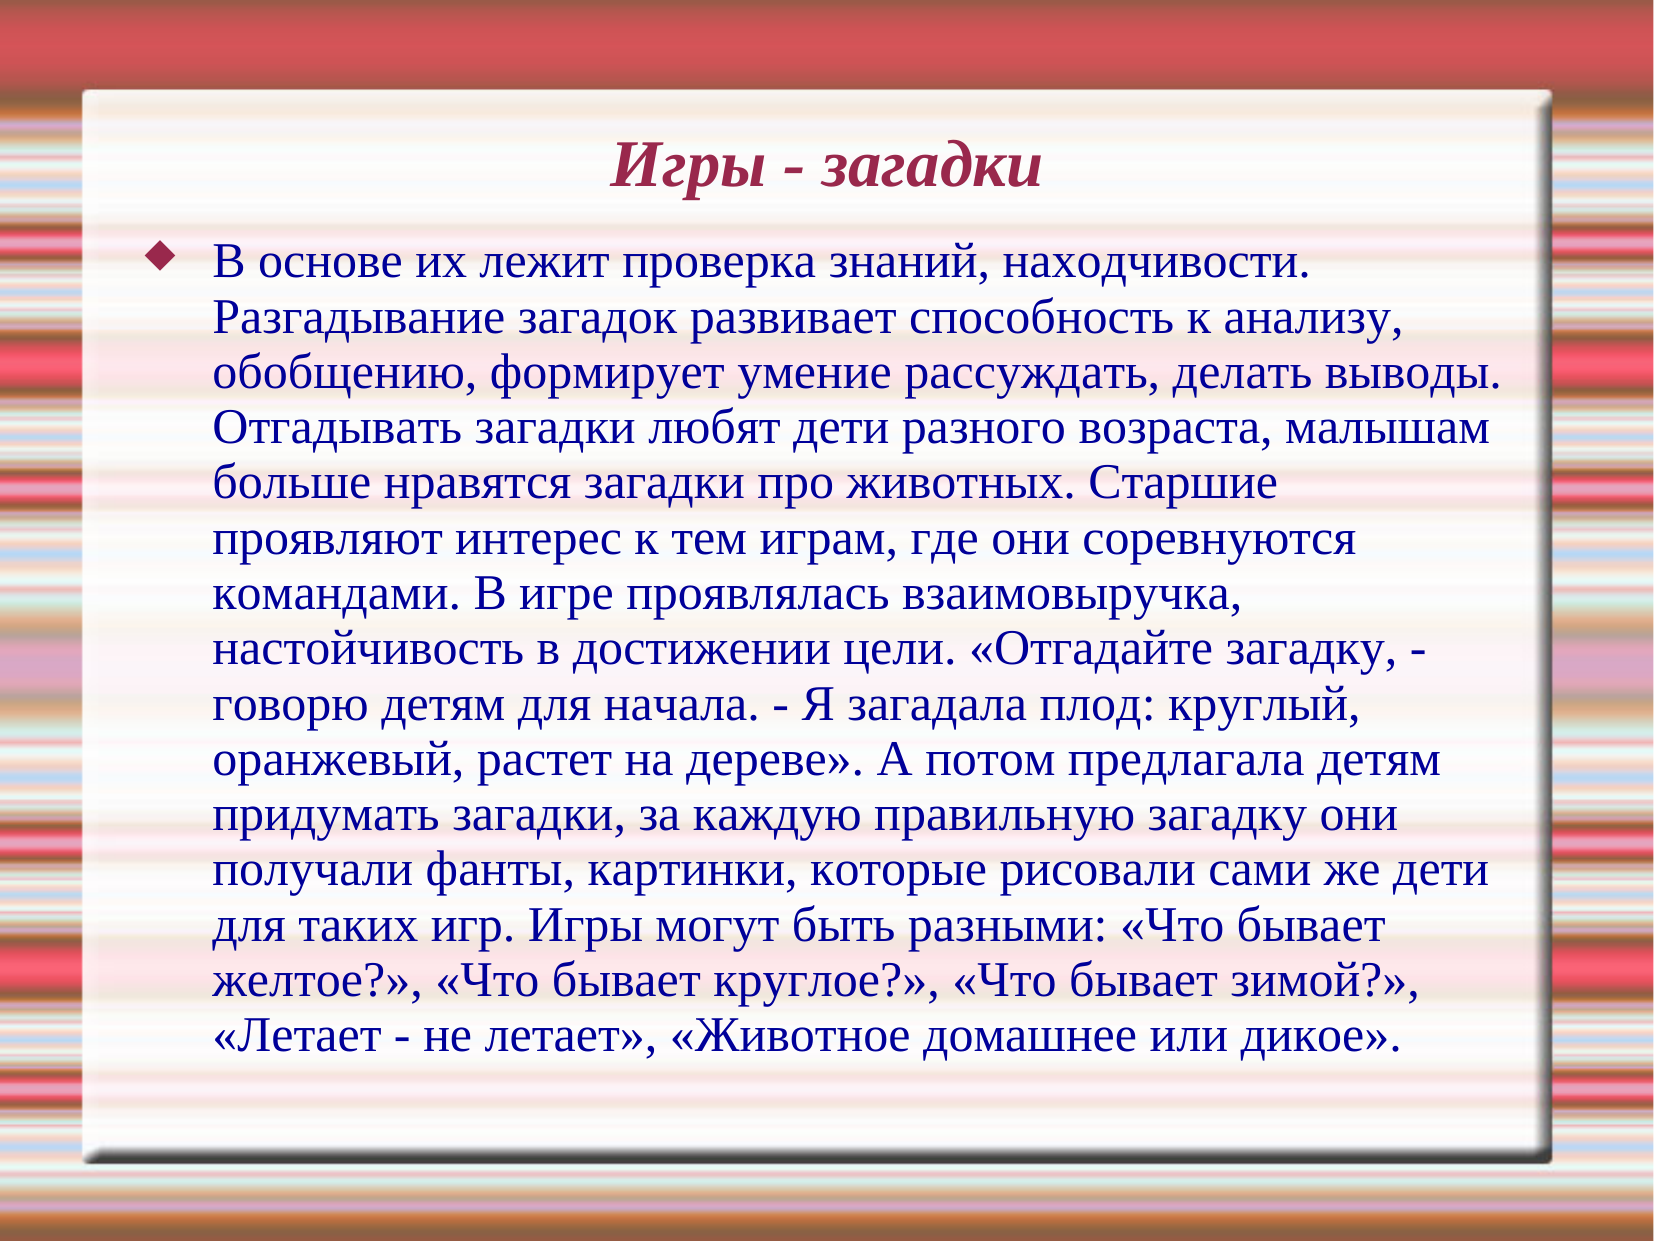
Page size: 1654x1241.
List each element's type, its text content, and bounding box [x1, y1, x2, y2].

picture [0, 0, 1654, 1241]
title Игры - загадки [121, 114, 1534, 213]
list В основе их лежит проверка знаний, находчивости. Разгадывание загадок развивает способность к анализу, обобщению, формирует умение рассуждать, делать выводы. Отгадывать загадки любят дети разного возраста, малышам больше нравятся загадки про животных. Старшие проявляют интерес к тем играм, где они соревнуются командами. В игре проявлялась взаимовыручка, настойчивость в достижении цели. «Отгадайте загадку, - говорю детям для начала. - Я загадала плод: круглый, оранжевый, растет на дереве». А потом предлагала детям придумать загадки, за каждую правильную загадку они получали фанты, картинки, которые рисовали сами же дети для таких игр. Игры могут быть разными: «Что бывает желтое?», «Что бывает круглое?», «Что бывает зимой?», «Летает - не летает», «Животное домашнее или дикое». [129, 233, 1511, 1078]
